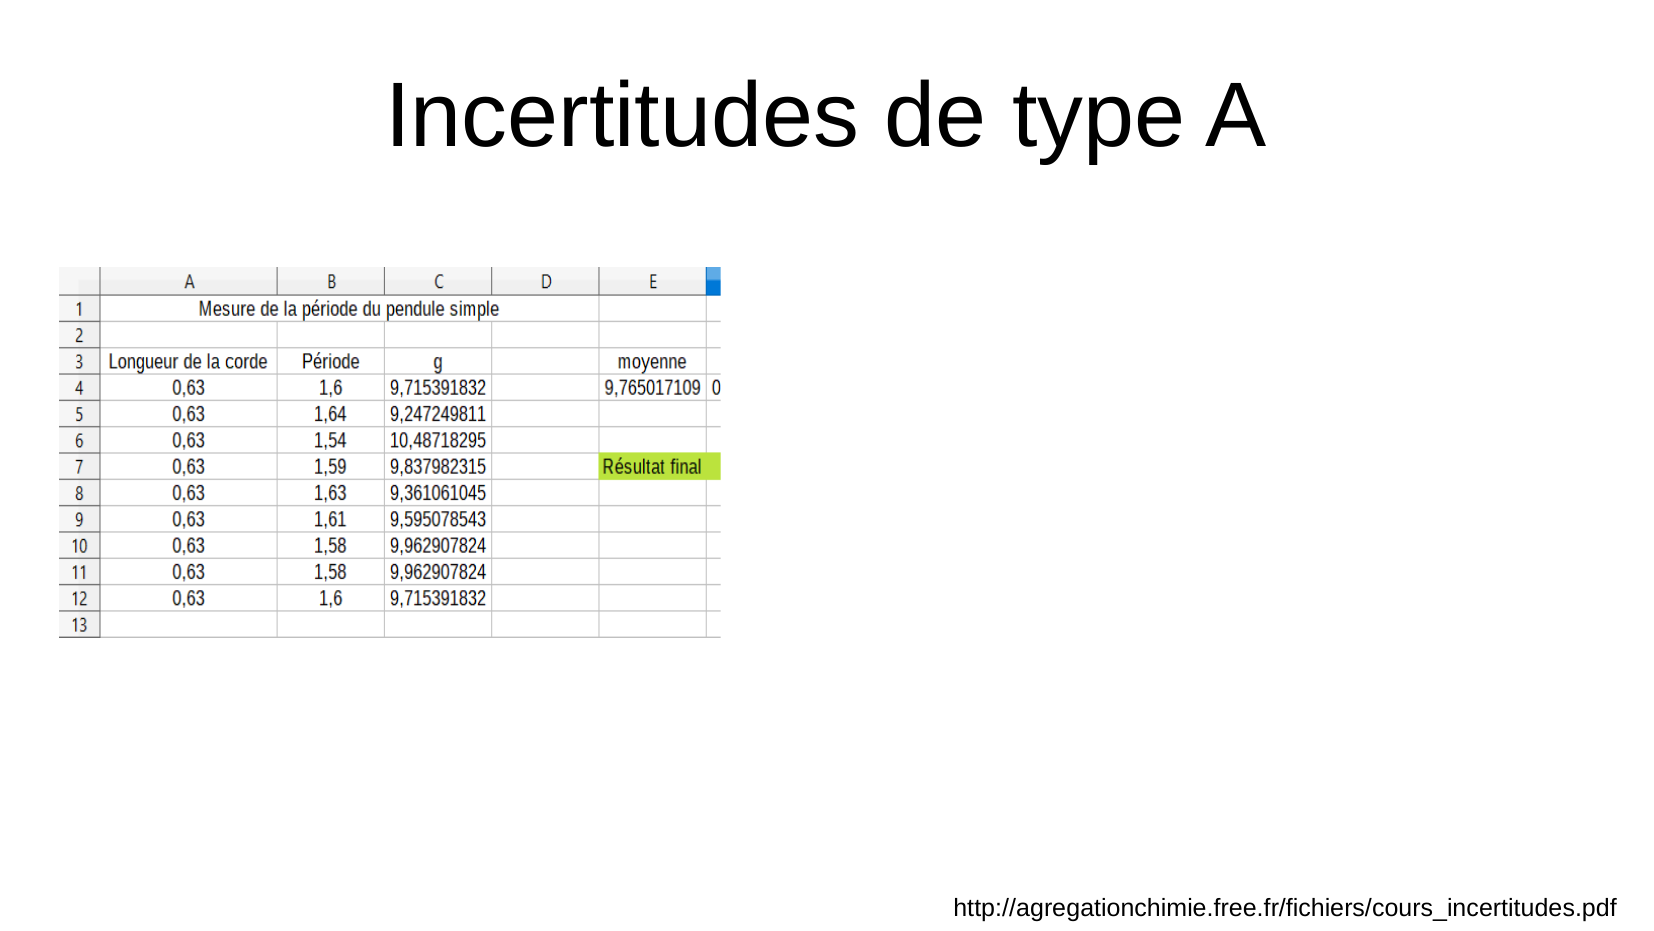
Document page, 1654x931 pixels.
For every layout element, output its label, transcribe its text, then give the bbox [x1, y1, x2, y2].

text_box http://agregationchimie.free.fr/fichiers/cours_incertitudes.pdf [938, 885, 1654, 931]
picture [59, 267, 721, 638]
title Incertitudes de type A [82, 37, 1571, 193]
